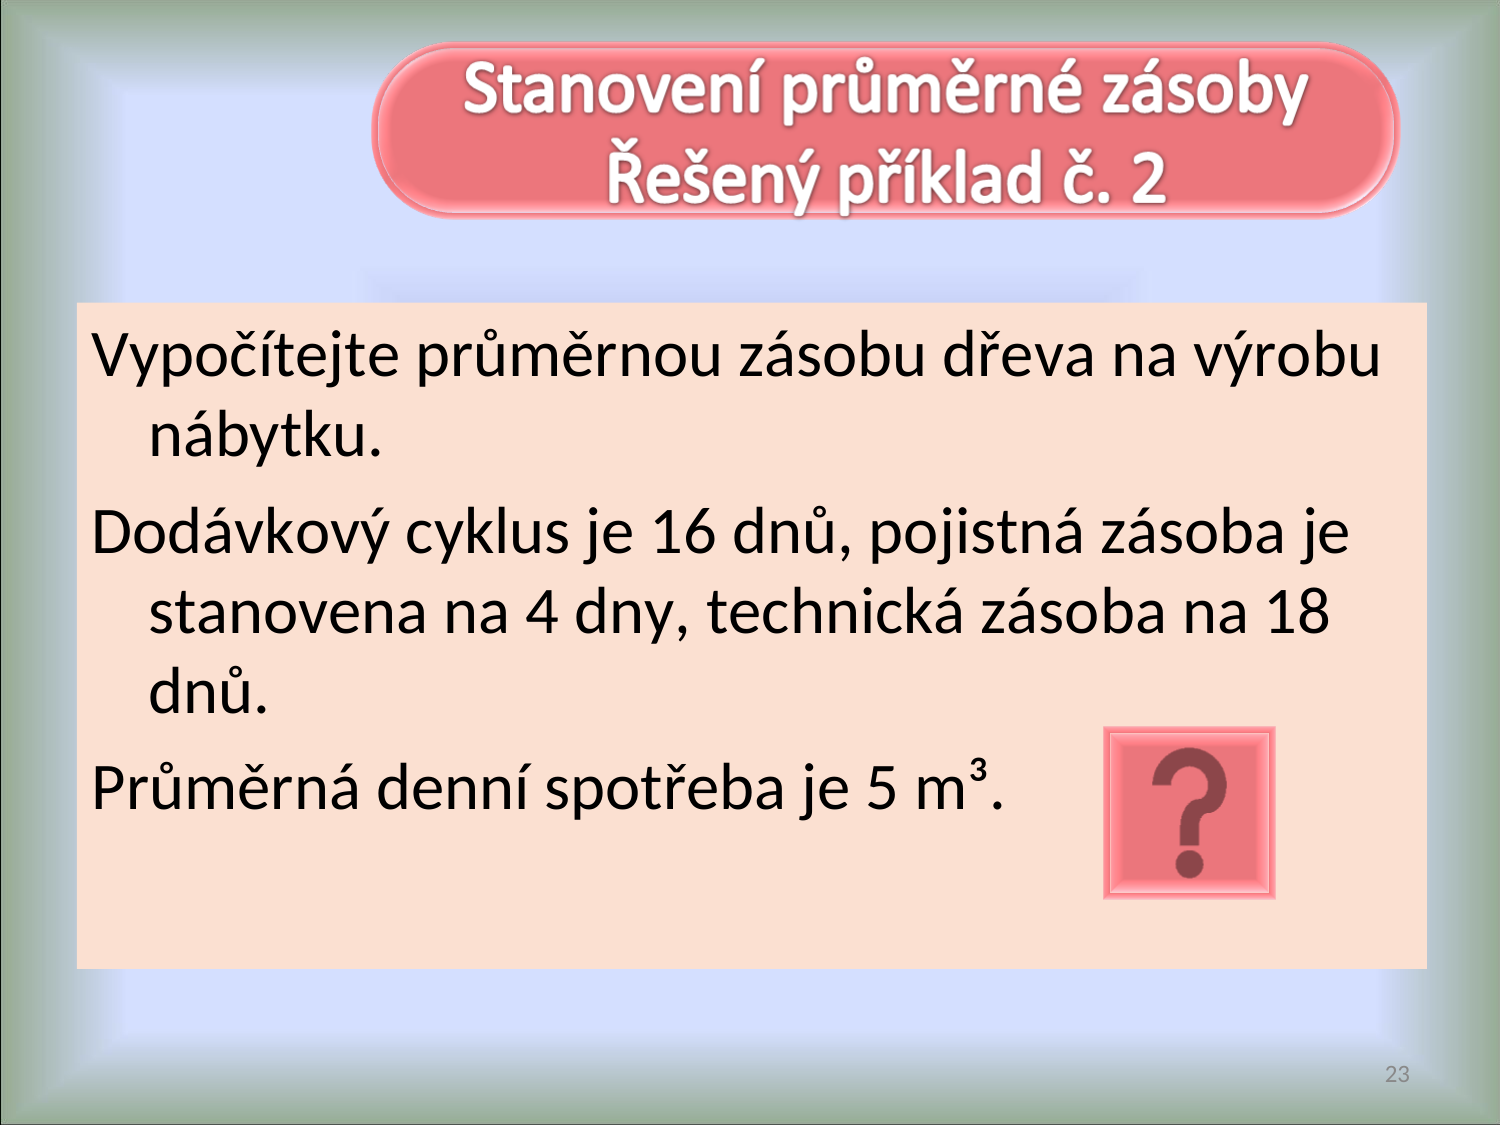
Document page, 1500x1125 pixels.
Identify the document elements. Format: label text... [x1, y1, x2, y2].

picture [0, 0, 1500, 1125]
text_box <číslo> [1074, 1042, 1426, 1103]
list Vypočítejte průměrnou zásobu dřeva na výrobu nábytku. Dodávkový cyklus je 16 dnů, pojistná zásoba je stanovena na 4 dny, technická zásoba na 18 dnů. Průměrná denní spotřeba je 5 m³. [76, 302, 1427, 969]
